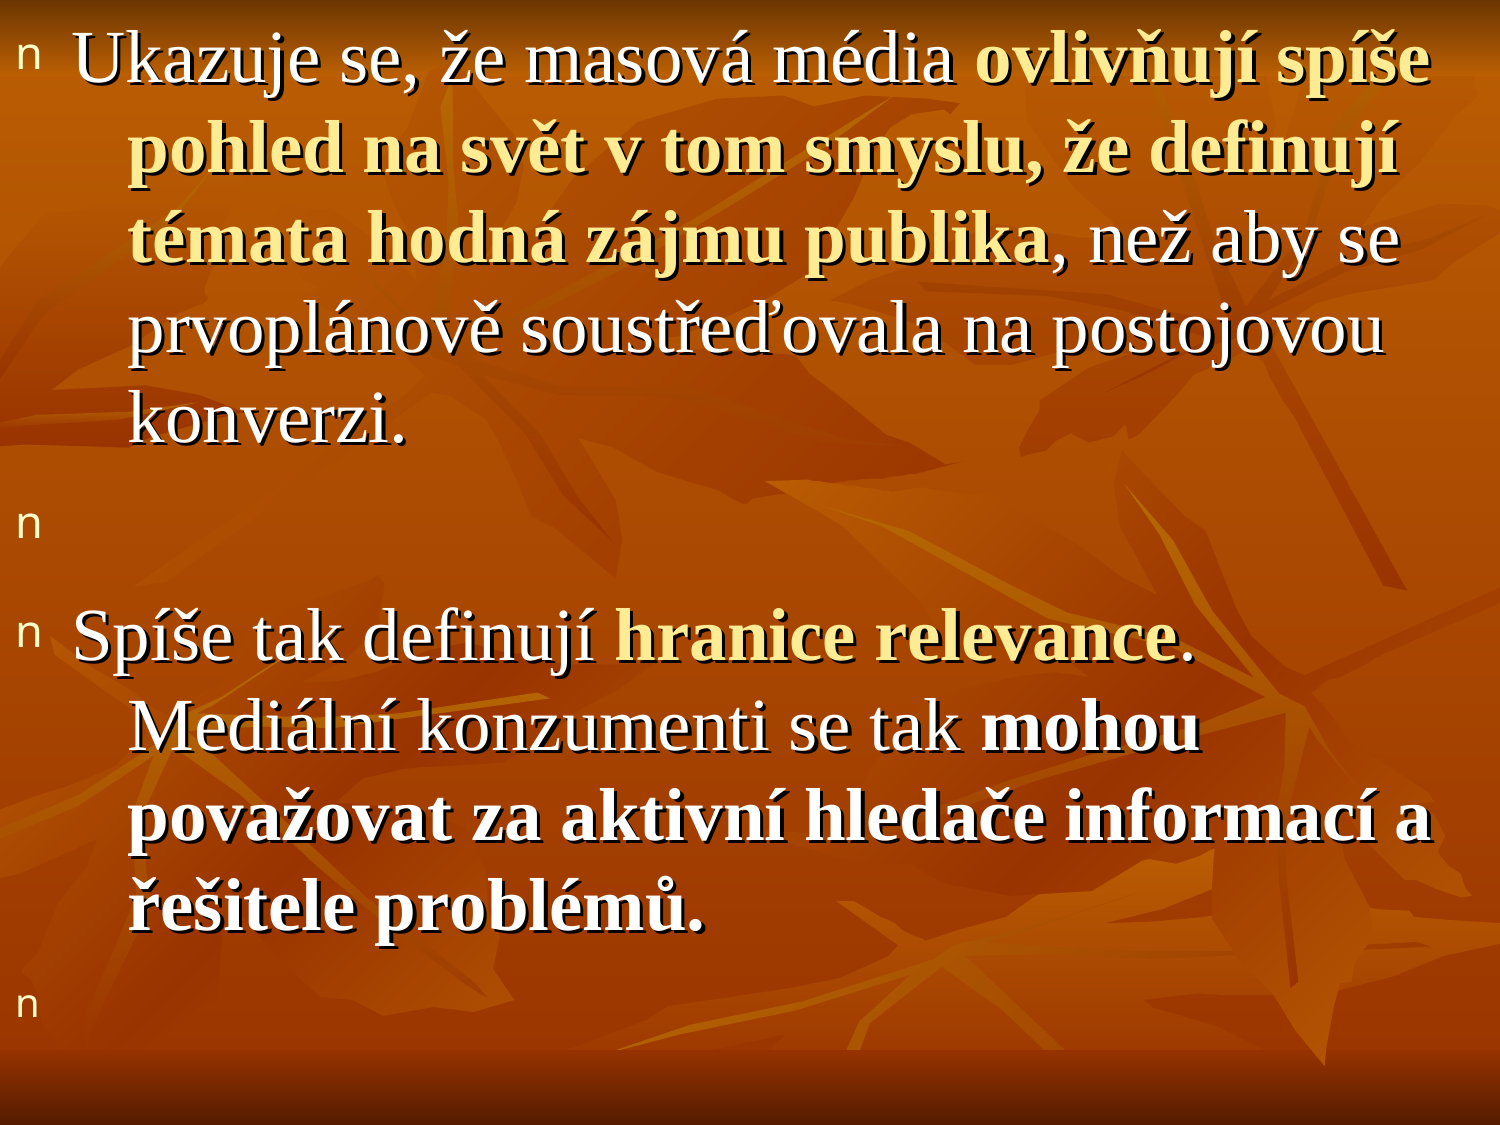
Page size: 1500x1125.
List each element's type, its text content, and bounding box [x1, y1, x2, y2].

list Ukazuje se, že masová média ovlivňují spíše pohled na svět v tom smyslu, že definují témata hodná zájmu publika, než aby se prvoplánově soustřeďovala na postojovou konverzi. Spíše tak definují hranice relevance. Mediální konzumenti se tak mohou považovat za aktivní hledače informací a řešitele problémů. [0, 0, 1500, 1125]
